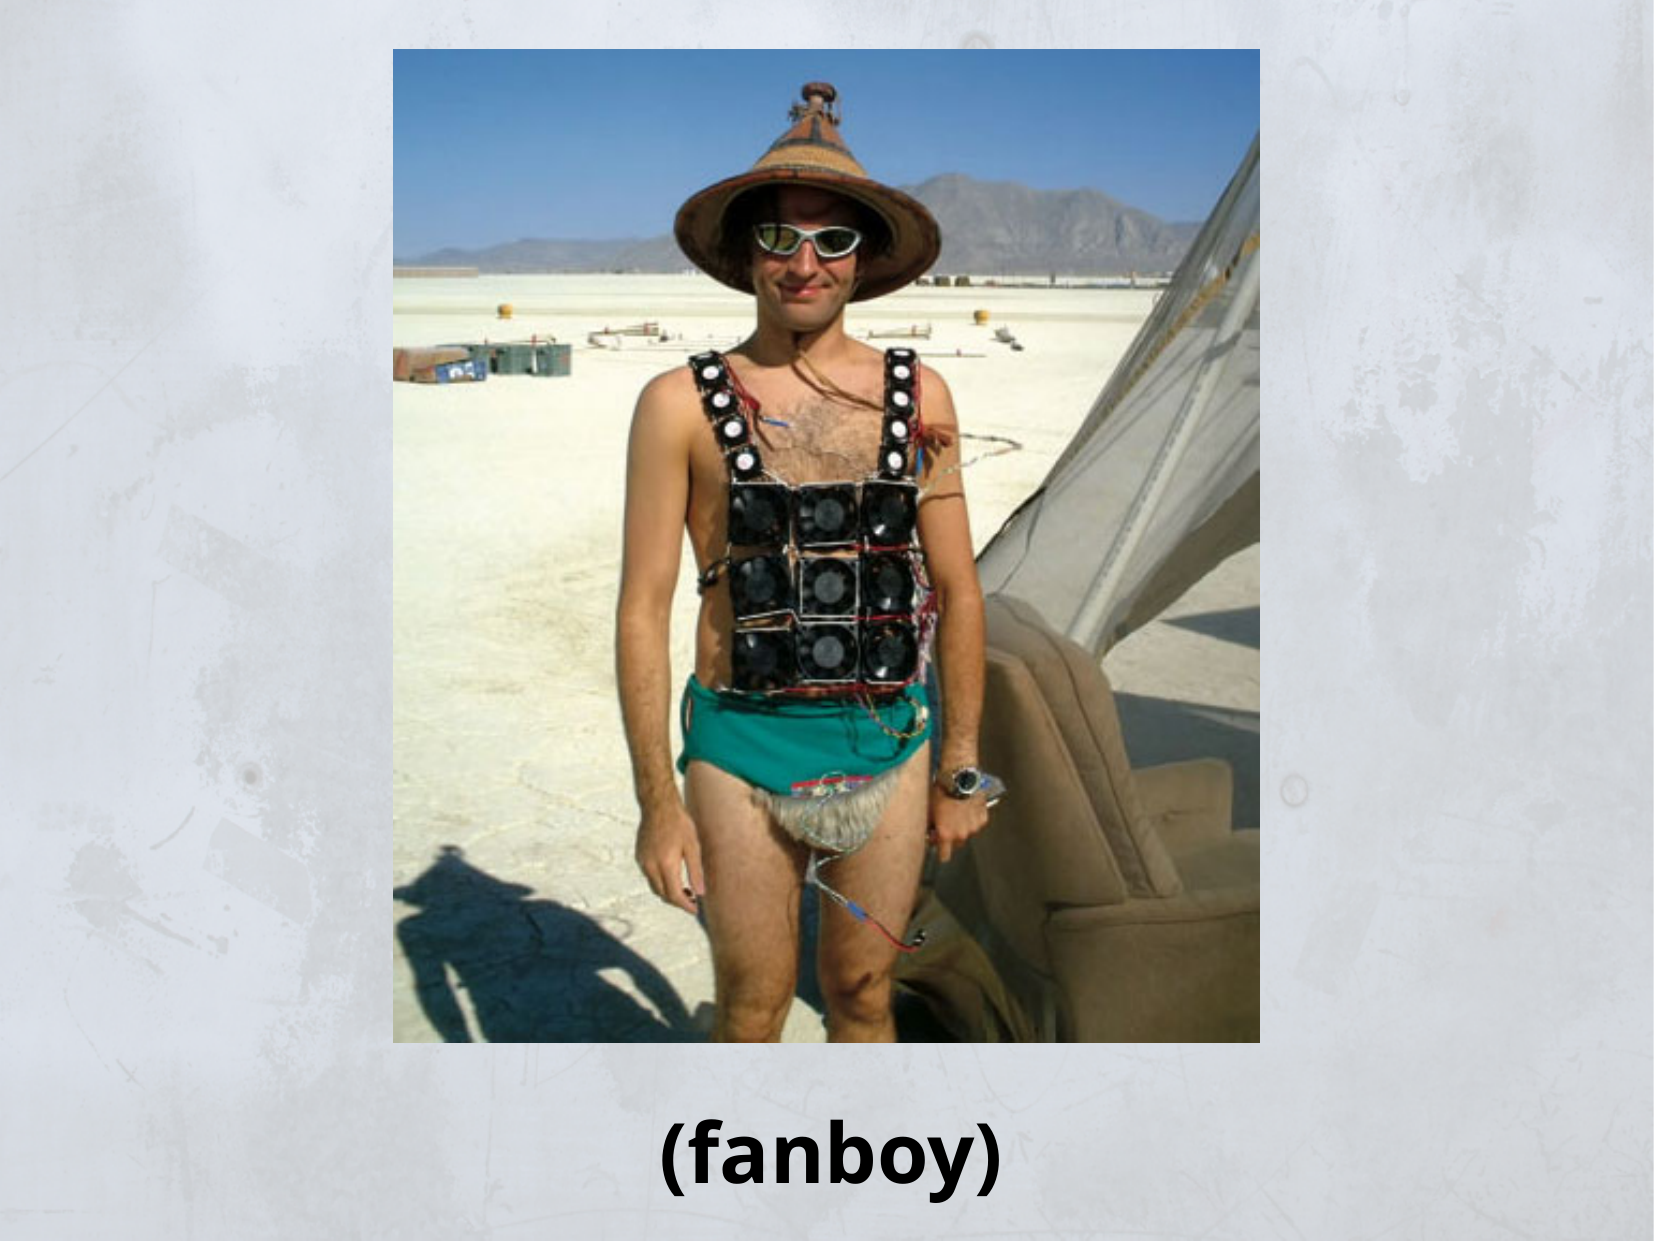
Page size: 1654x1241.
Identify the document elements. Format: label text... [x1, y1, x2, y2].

text_box (fanboy) [644, 1087, 1009, 1200]
picture [0, 0, 1654, 1241]
